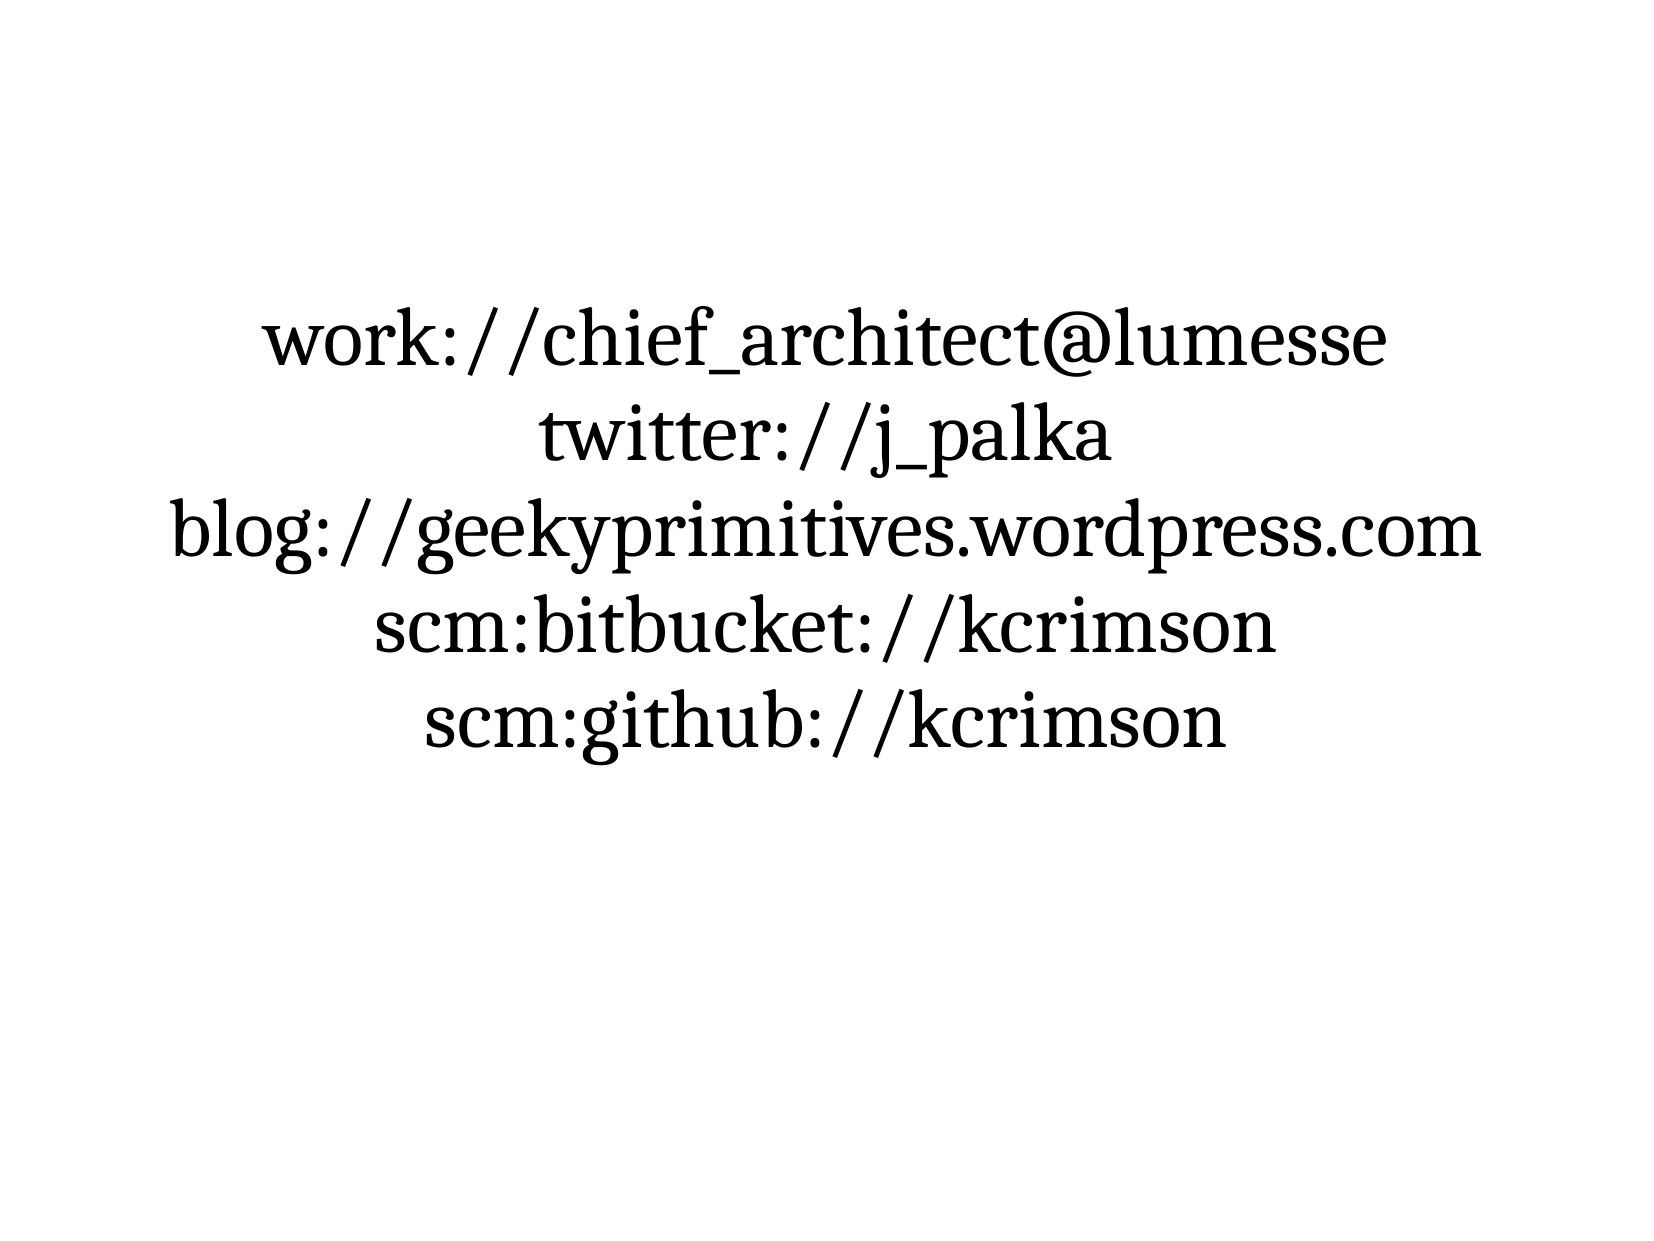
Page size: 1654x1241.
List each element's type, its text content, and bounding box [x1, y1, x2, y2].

subtitle work://chief_architect@lumesse twitter://j_palka blog://geekyprimitives.wordpress.com scm:bitbucket://kcrimson scm:github://kcrimson [82, 49, 1571, 1010]
